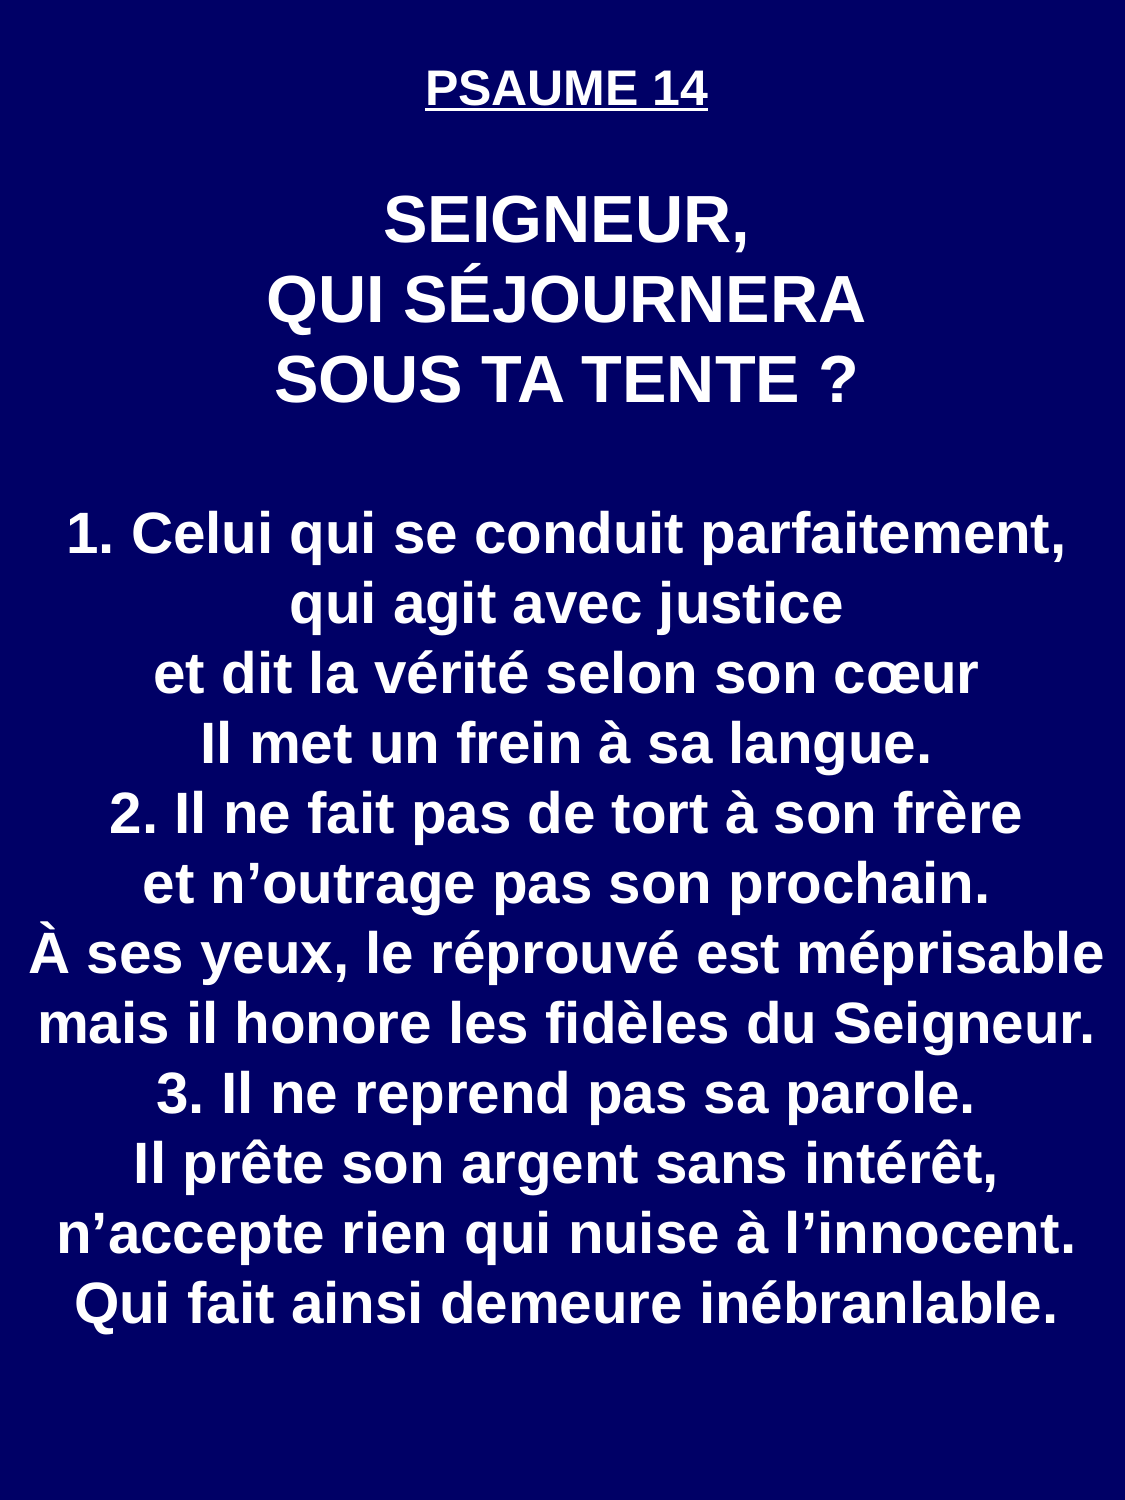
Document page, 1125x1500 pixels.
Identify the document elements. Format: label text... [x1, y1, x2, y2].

text_box PSAUME 14 SEIGNEUR, QUI SÉJOURNERA SOUS TA TENTE ? 1. Celui qui se conduit parfaitement, qui agit avec justice et dit la vérité selon son cœur Il met un frein à sa langue. 2. Il ne fait pas de tort à son frère et n’outrage pas son prochain. À ses yeux, le réprouvé est méprisable mais il honore les fidèles du Seigneur. 3. Il ne reprend pas sa parole. Il prête son argent sans intérêt, n’accepte rien qui nuise à l’innocent. Qui fait ainsi demeure inébranlable. [23, 48, 1111, 1441]
